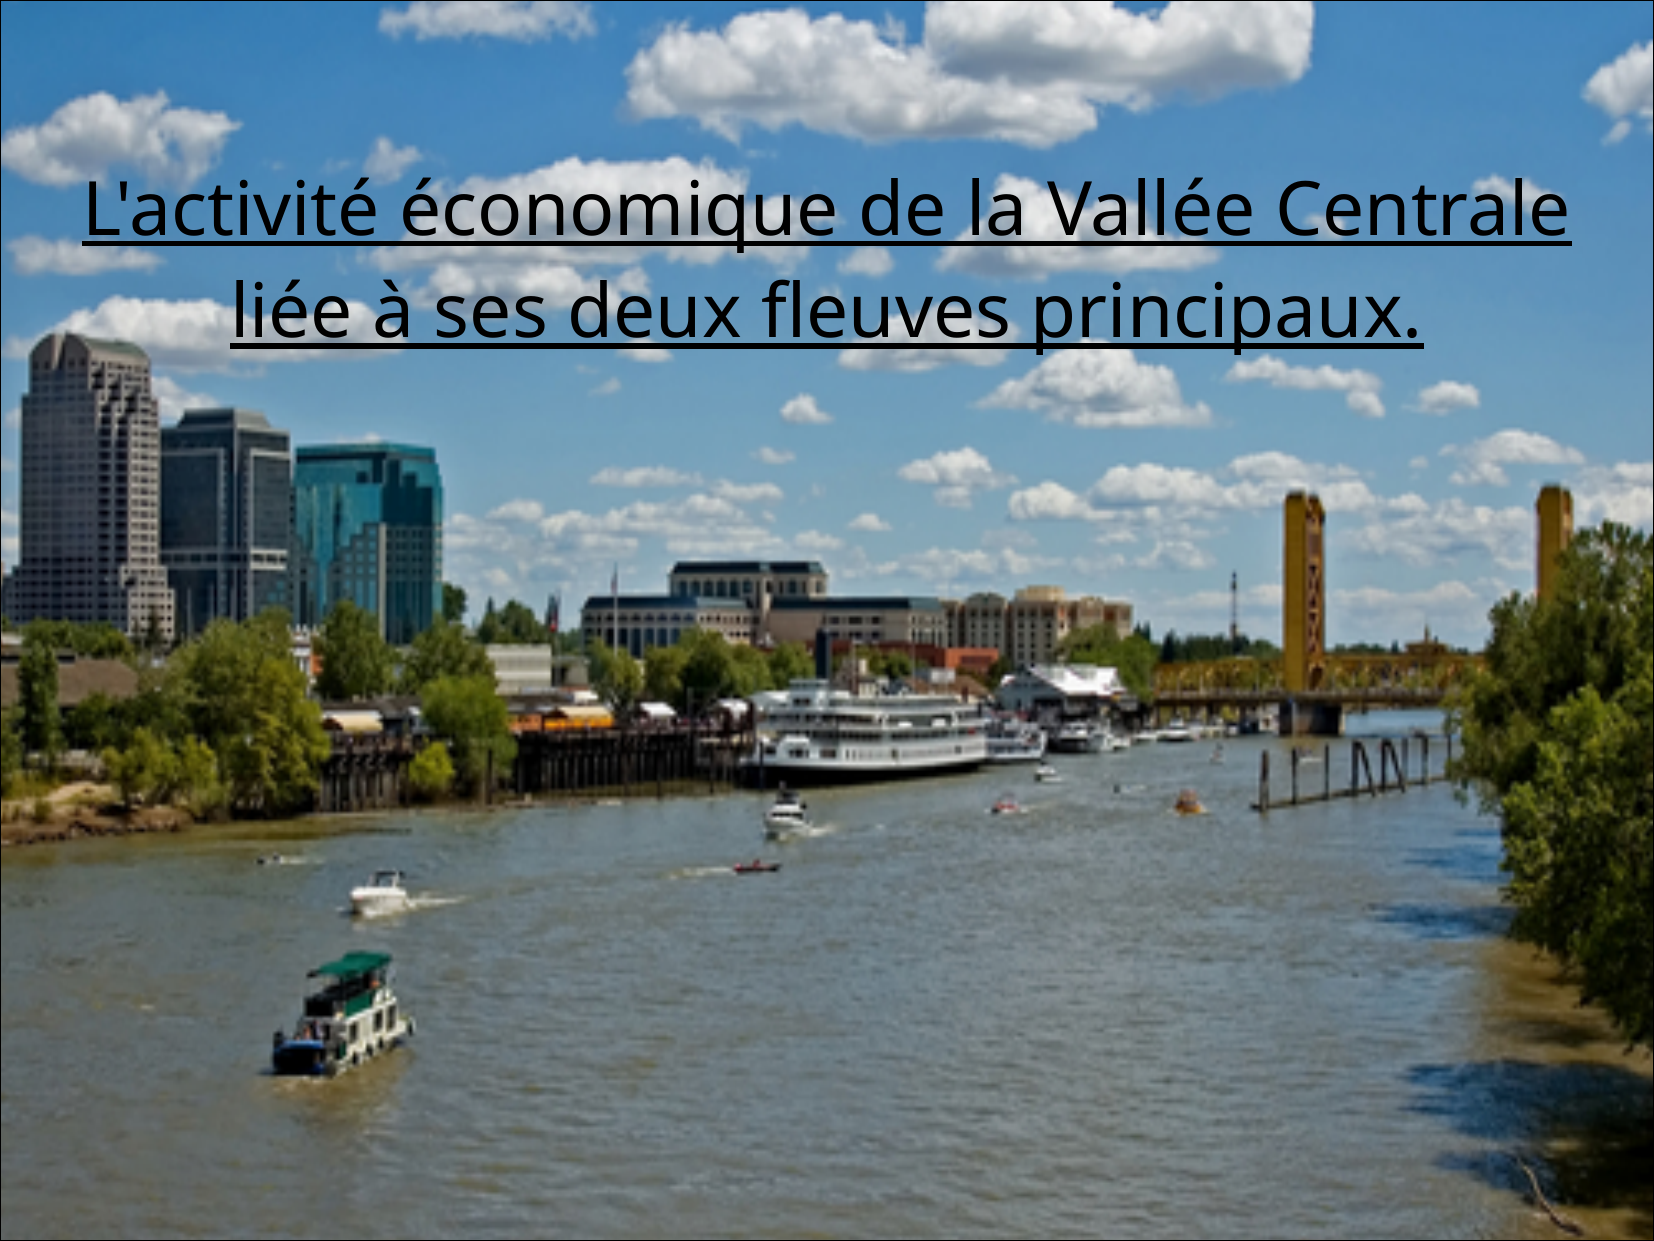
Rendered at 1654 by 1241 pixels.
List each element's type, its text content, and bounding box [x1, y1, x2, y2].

text_box L'activité économique de la Vallée Centrale liée à ses deux fleuves principaux. [29, 147, 1625, 650]
text_box [0, 0, 1654, 1241]
